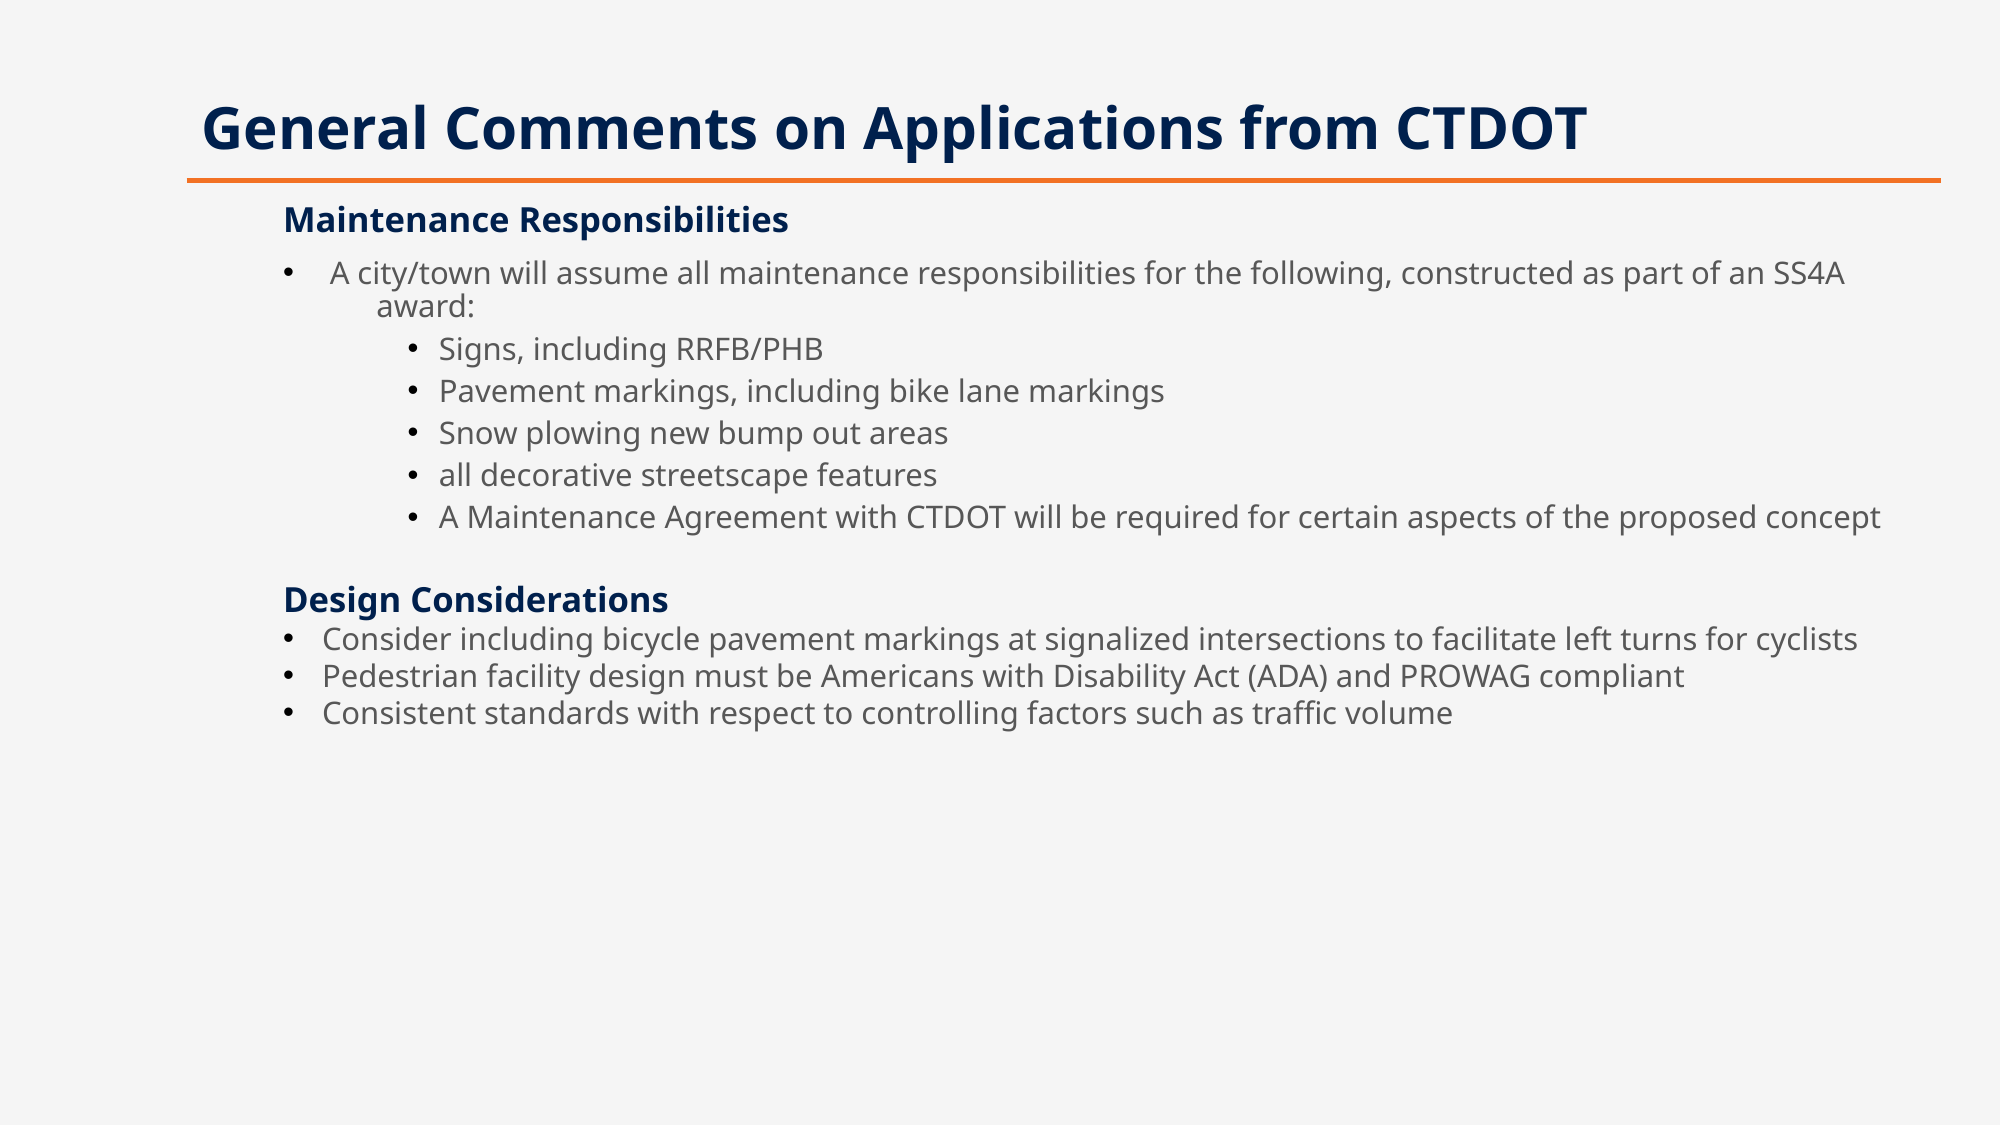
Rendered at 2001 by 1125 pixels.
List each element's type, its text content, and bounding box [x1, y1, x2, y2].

list Maintenance Responsibilities A city/town will assume all maintenance responsibilities for the following, constructed as part of an SS4A award: Signs, including RRFB/PHB Pavement markings, including bike lane markings Snow plowing new bump out areas all decorative streetscape features A Maintenance Agreement with CTDOT will be required for certain aspects of the proposed concept Design Considerations Consider including bicycle pavement markings at signalized intersections to facilitate left turns for cyclists Pedestrian facility design must be Americans with Disability Act (ADA) and PROWAG compliant Consistent standards with respect to controlling factors such as traffic volume [268, 195, 1922, 756]
title General Comments on Applications from CTDOT [186, 73, 2000, 179]
